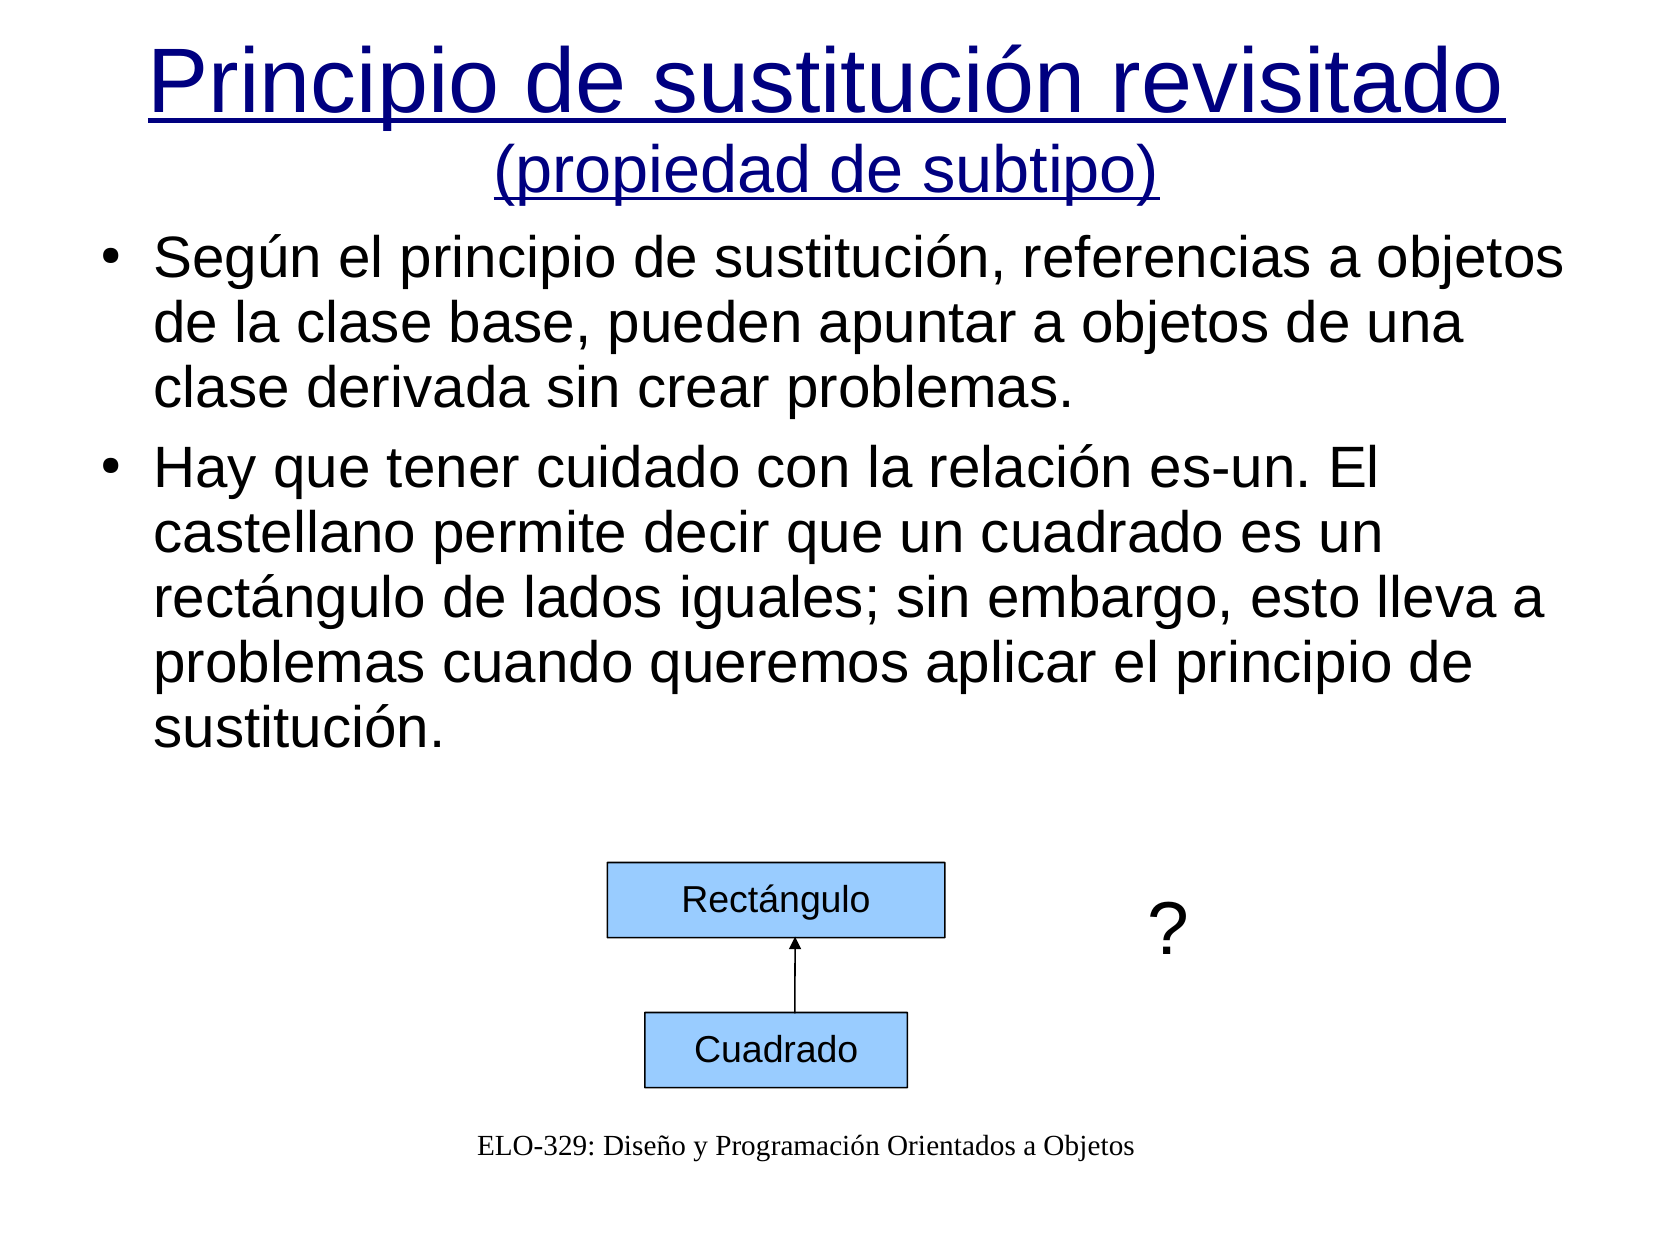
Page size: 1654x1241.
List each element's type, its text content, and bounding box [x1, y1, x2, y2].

text_box ? [1132, 882, 1208, 979]
list Según el principio de sustitución, referencias a objetos de la clase base, pueden apuntar a objetos de una clase derivada sin crear problemas. Hay que tener cuidado con la relación es-un. El castellano permite decir que un cuadrado es un rectángulo de lados iguales; sin embargo, esto lleva a problemas cuando queremos aplicar el principio de sustitución. [82, 225, 1571, 1126]
text_box Rectángulo [607, 862, 945, 938]
title Principio de sustitución revisitado (propiedad de subtipo) [82, 20, 1571, 217]
text_box Cuadrado [644, 1012, 908, 1088]
